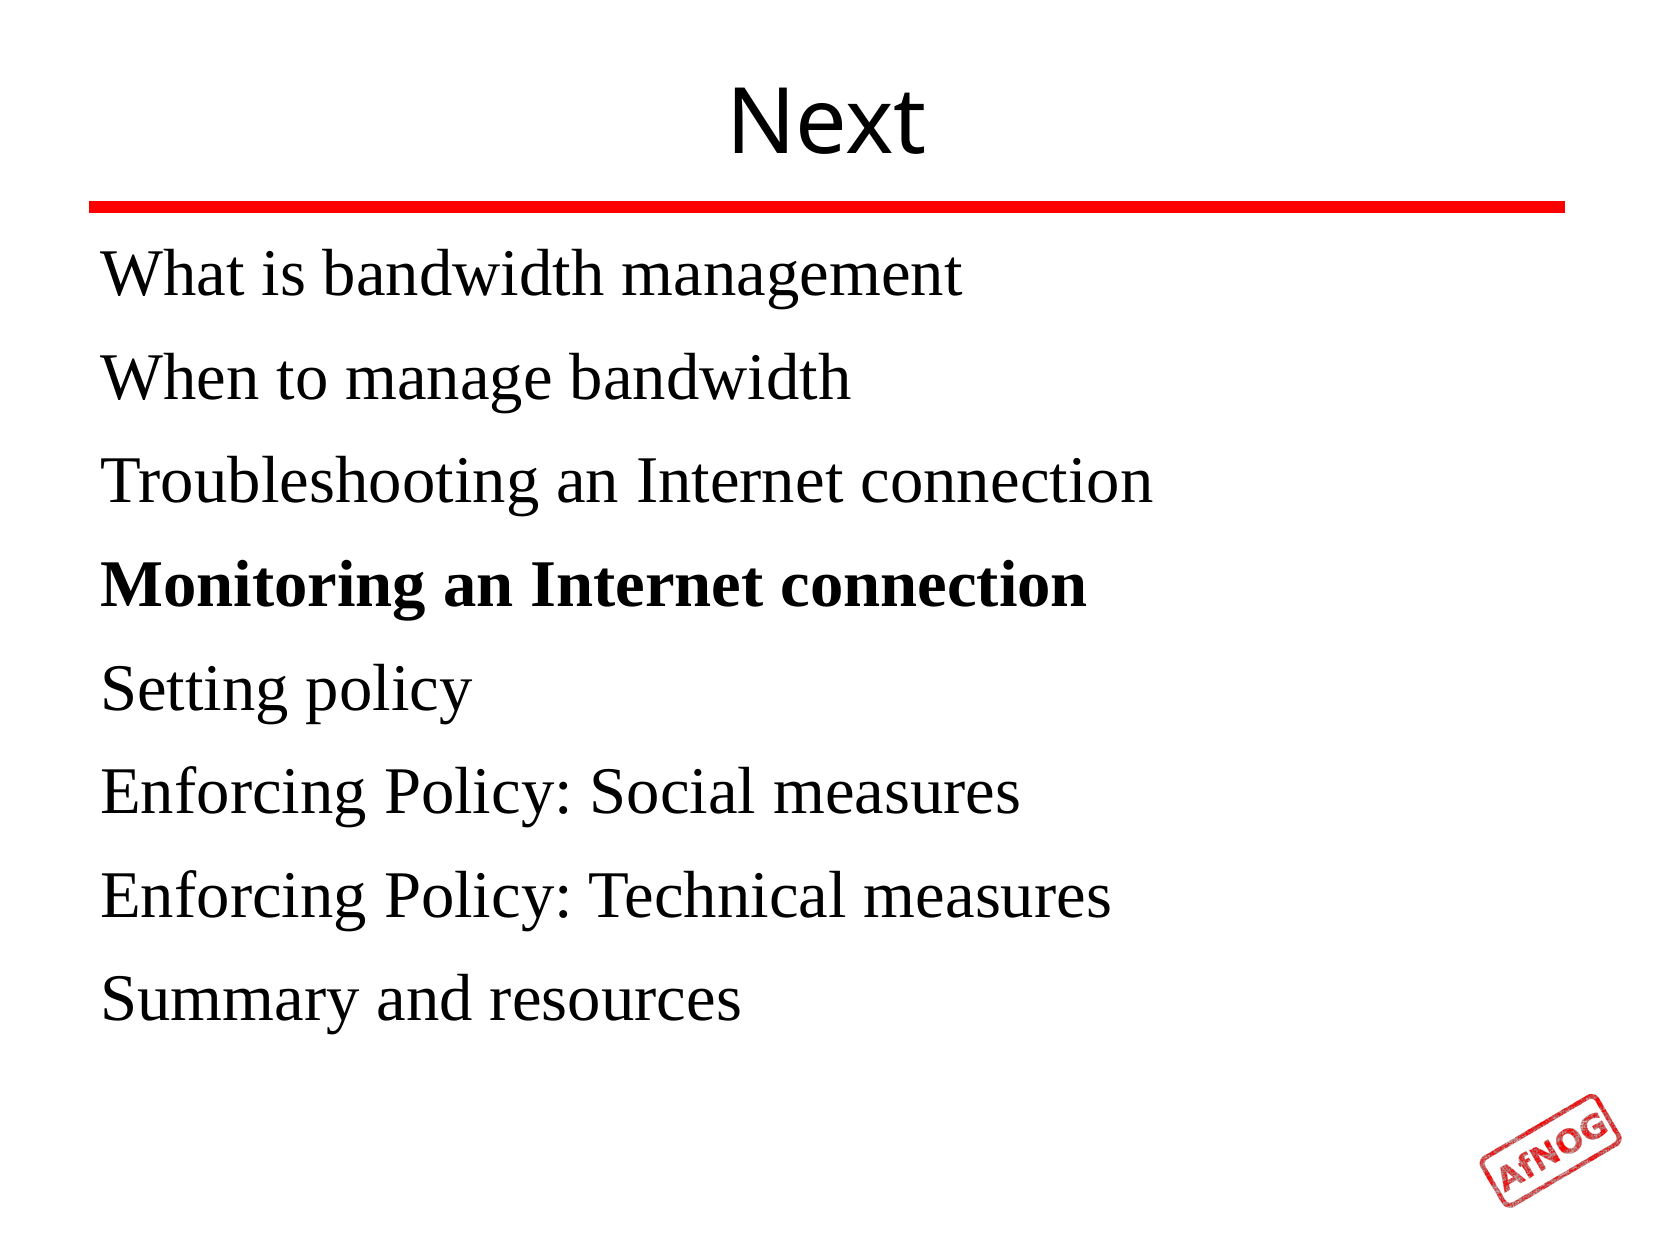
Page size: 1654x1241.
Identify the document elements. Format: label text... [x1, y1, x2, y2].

list What is bandwidth management When to manage bandwidth Troubleshooting an Internet connection Monitoring an Internet connection Setting policy Enforcing Policy: Social measures Enforcing Policy: Technical measures Summary and resources [82, 236, 1571, 1123]
title Next [88, 29, 1565, 207]
picture [1476, 1090, 1625, 1211]
